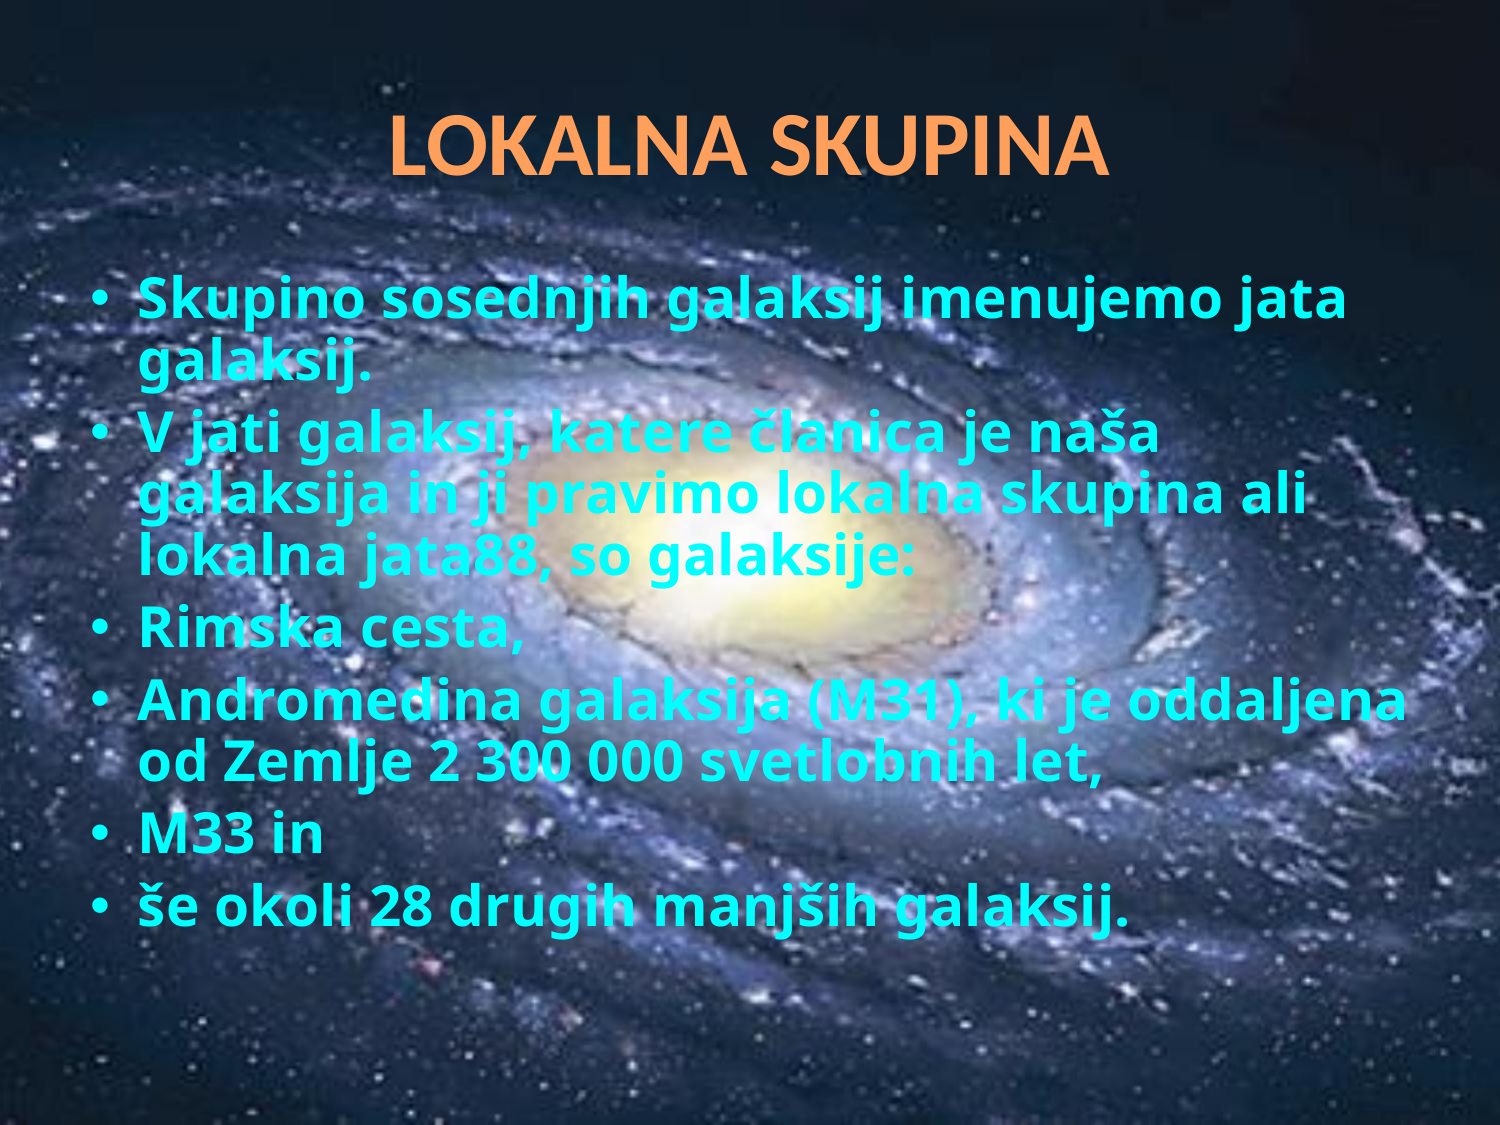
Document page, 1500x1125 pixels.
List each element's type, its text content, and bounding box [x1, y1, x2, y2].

list Skupino sosednjih galaksij imenujemo jata galaksij. V jati galaksij, katere članica je naša galaksija in ji pravimo lokalna skupina ali lokalna jata88, so galaksije: Rimska cesta, Andromedina galaksija (M31), ki je oddaljena od Zemlje 2 300 000 svetlobnih let, M33 in še okoli 28 drugih manjših galaksij. [75, 262, 1425, 1005]
title LOKALNA SKUPINA [75, 45, 1425, 233]
picture [0, 0, 1500, 1125]
